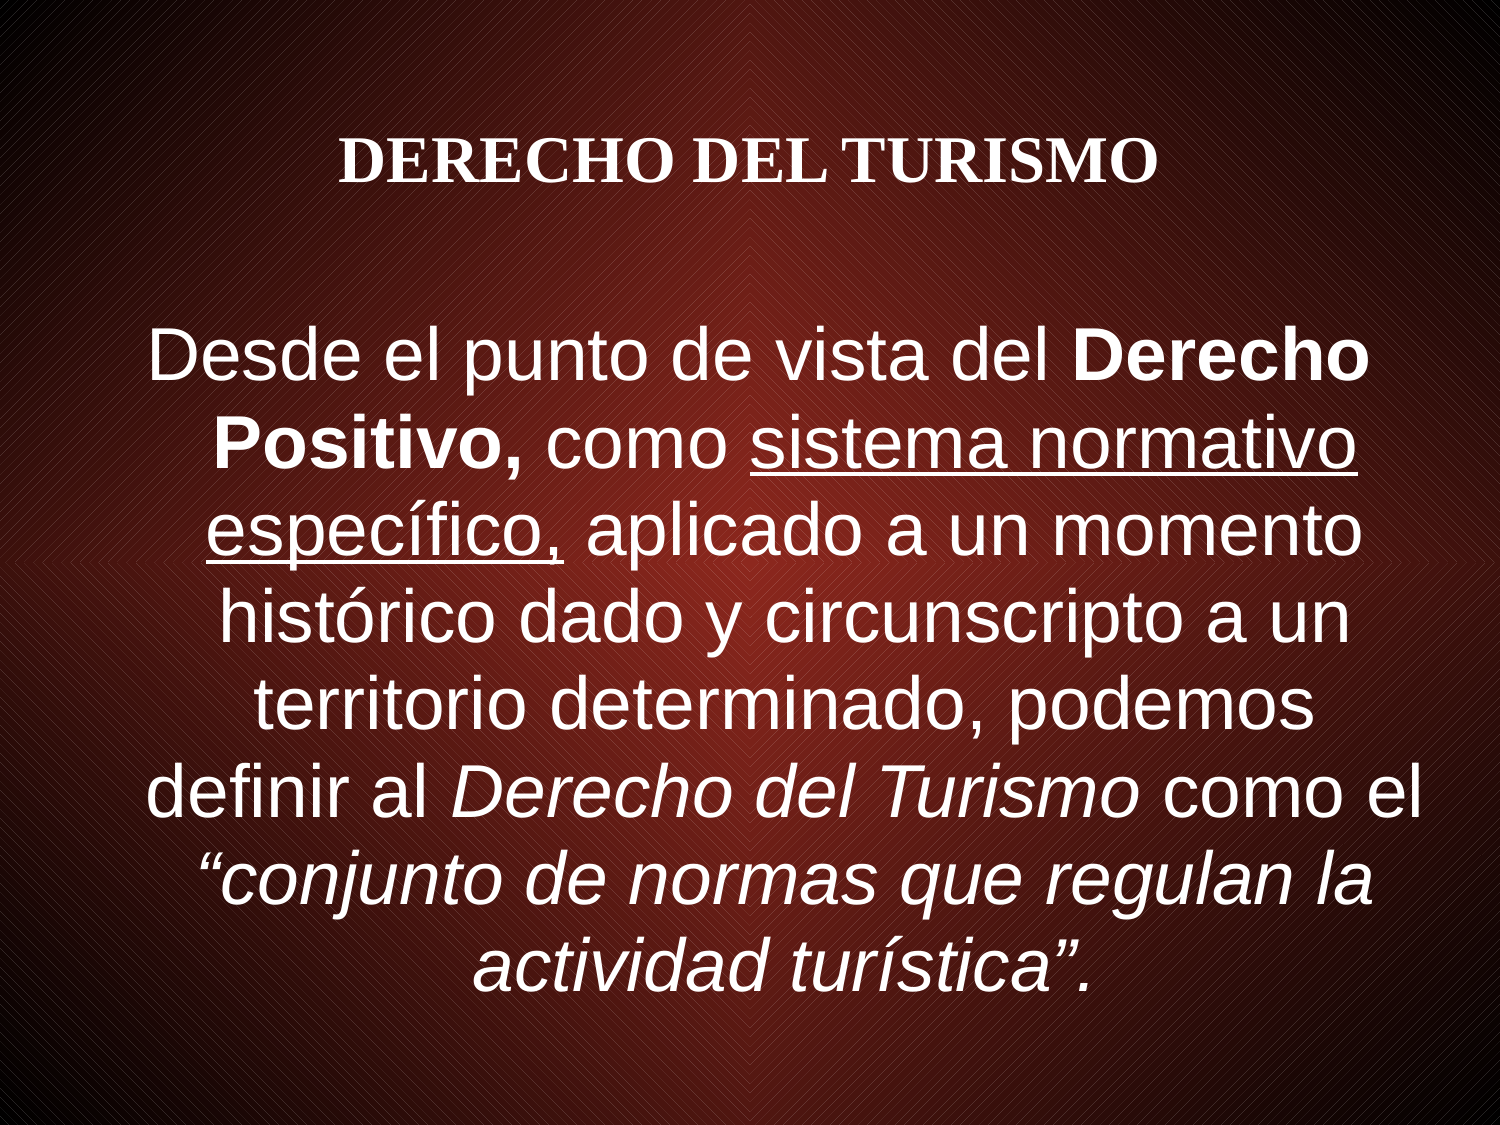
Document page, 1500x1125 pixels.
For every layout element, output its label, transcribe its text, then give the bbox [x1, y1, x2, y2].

title DERECHO DEL TURISMO [75, 43, 1426, 274]
list Desde el punto de vista del Derecho Positivo, como sistema normativo específico, aplicado a un momento histórico dado y circunscripto a un territorio determinado, podemos definir al Derecho del Turismo como el “conjunto de normas que regulan la actividad turística”. [75, 308, 1426, 1095]
